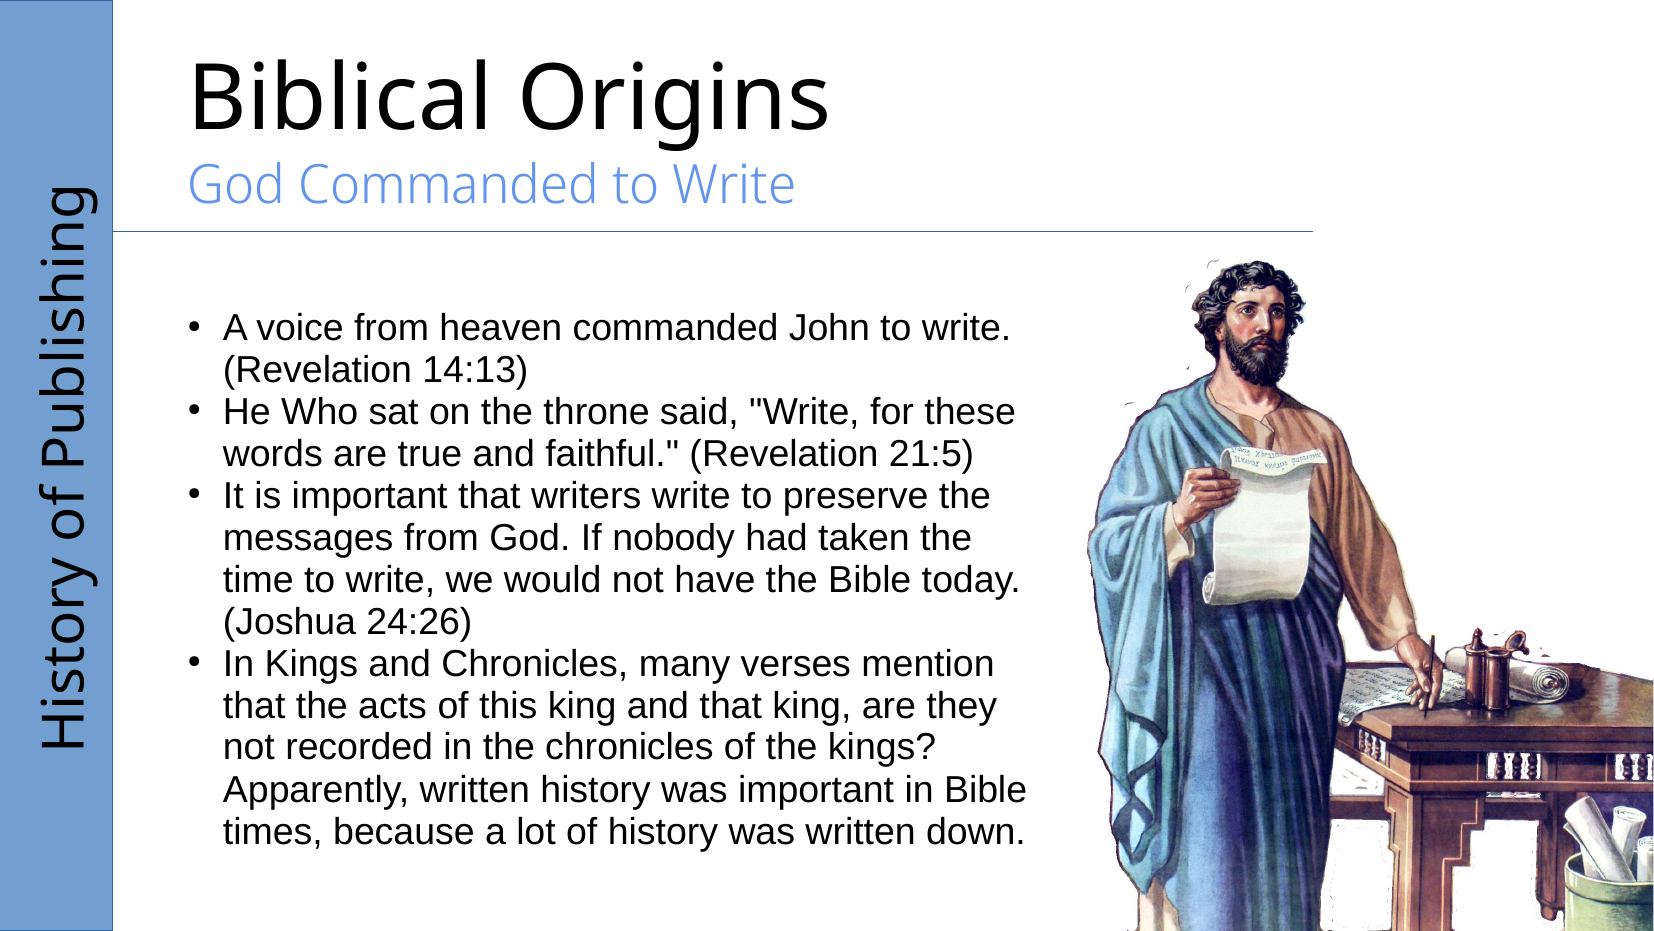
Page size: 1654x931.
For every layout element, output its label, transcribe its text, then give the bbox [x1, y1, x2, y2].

title God Commanded to Write [187, 125, 1571, 239]
title Biblical Origins [187, 33, 1571, 125]
text_box [0, 0, 113, 931]
text_box History of Publishing [13, 37, 105, 901]
picture [1087, 259, 1654, 931]
subtitle A voice from heaven commanded John to write. (Revelation 14:13) He Who sat on the throne said, "Write, for these words are true and faithful." (Revelation 21:5) It is important that writers write to preserve the messages from God. If nobody had taken the time to write, we would not have the Bible today. (Joshua 24:26) In Kings and Chronicles, many verses mention that the acts of this king and that king, are they not recorded in the chronicles of the kings? Apparently, written history was important in Bible times, because a lot of history was written down. [187, 306, 1051, 853]
